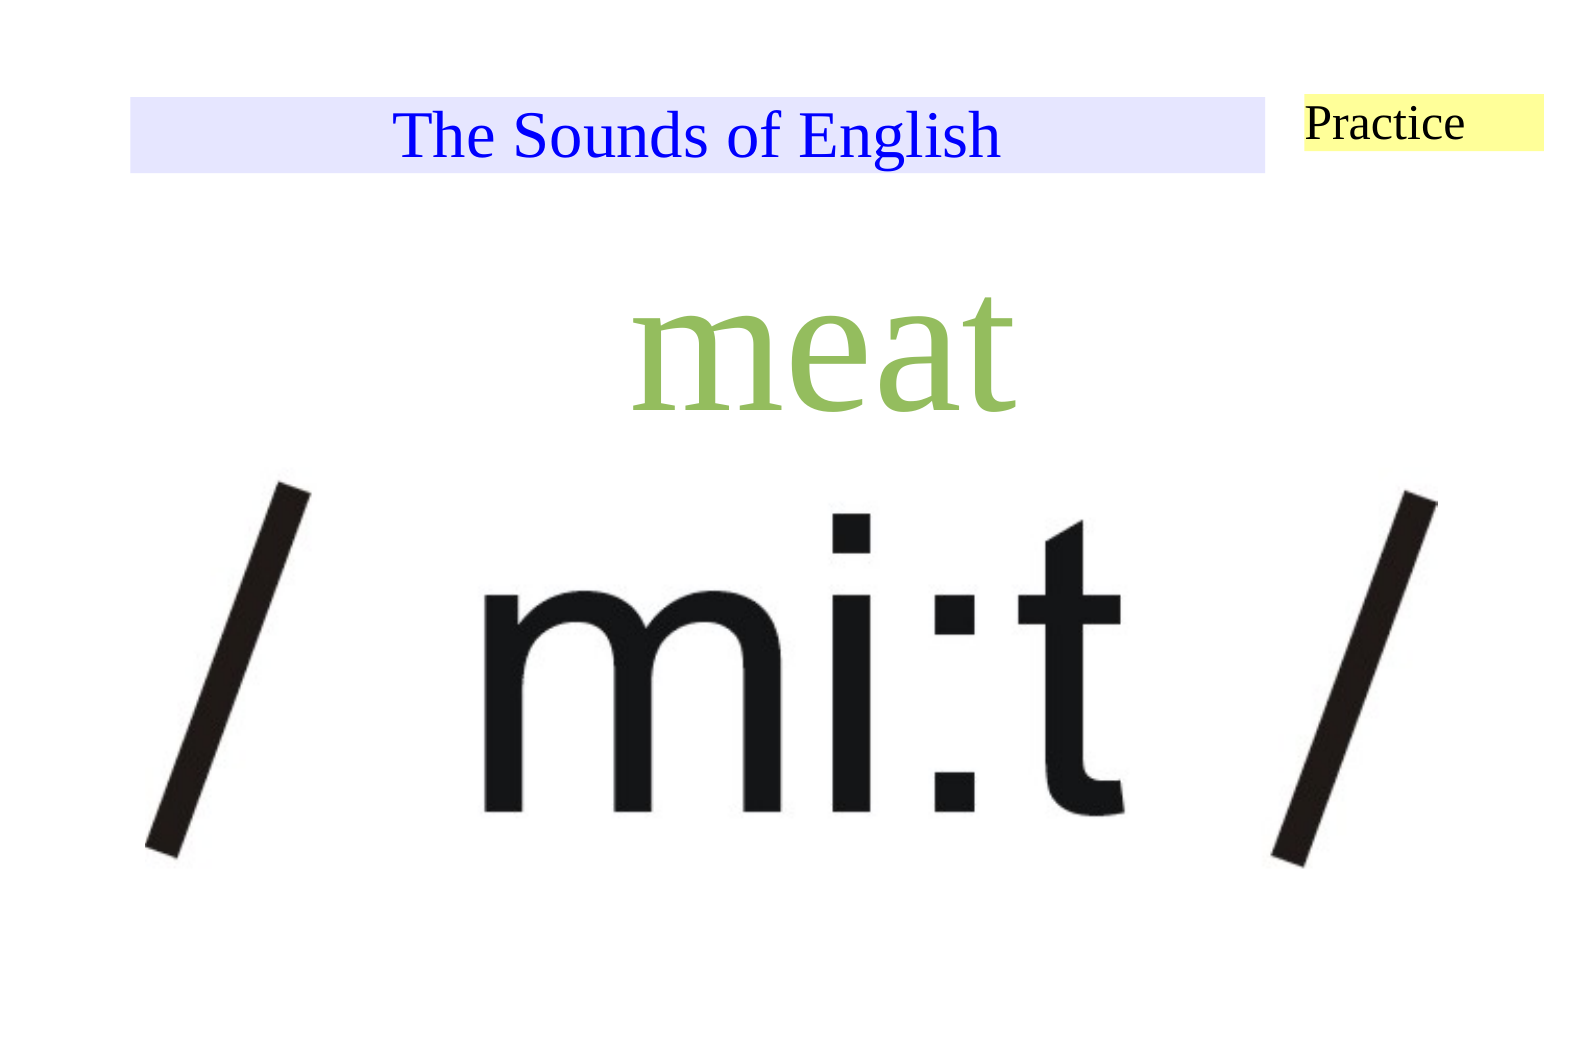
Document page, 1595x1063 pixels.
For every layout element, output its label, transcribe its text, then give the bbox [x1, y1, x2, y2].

text_box Practice [1304, 94, 1544, 152]
text_box The Sounds of English [130, 97, 1266, 174]
picture [145, 435, 1438, 900]
text_box meat [548, 227, 1099, 435]
